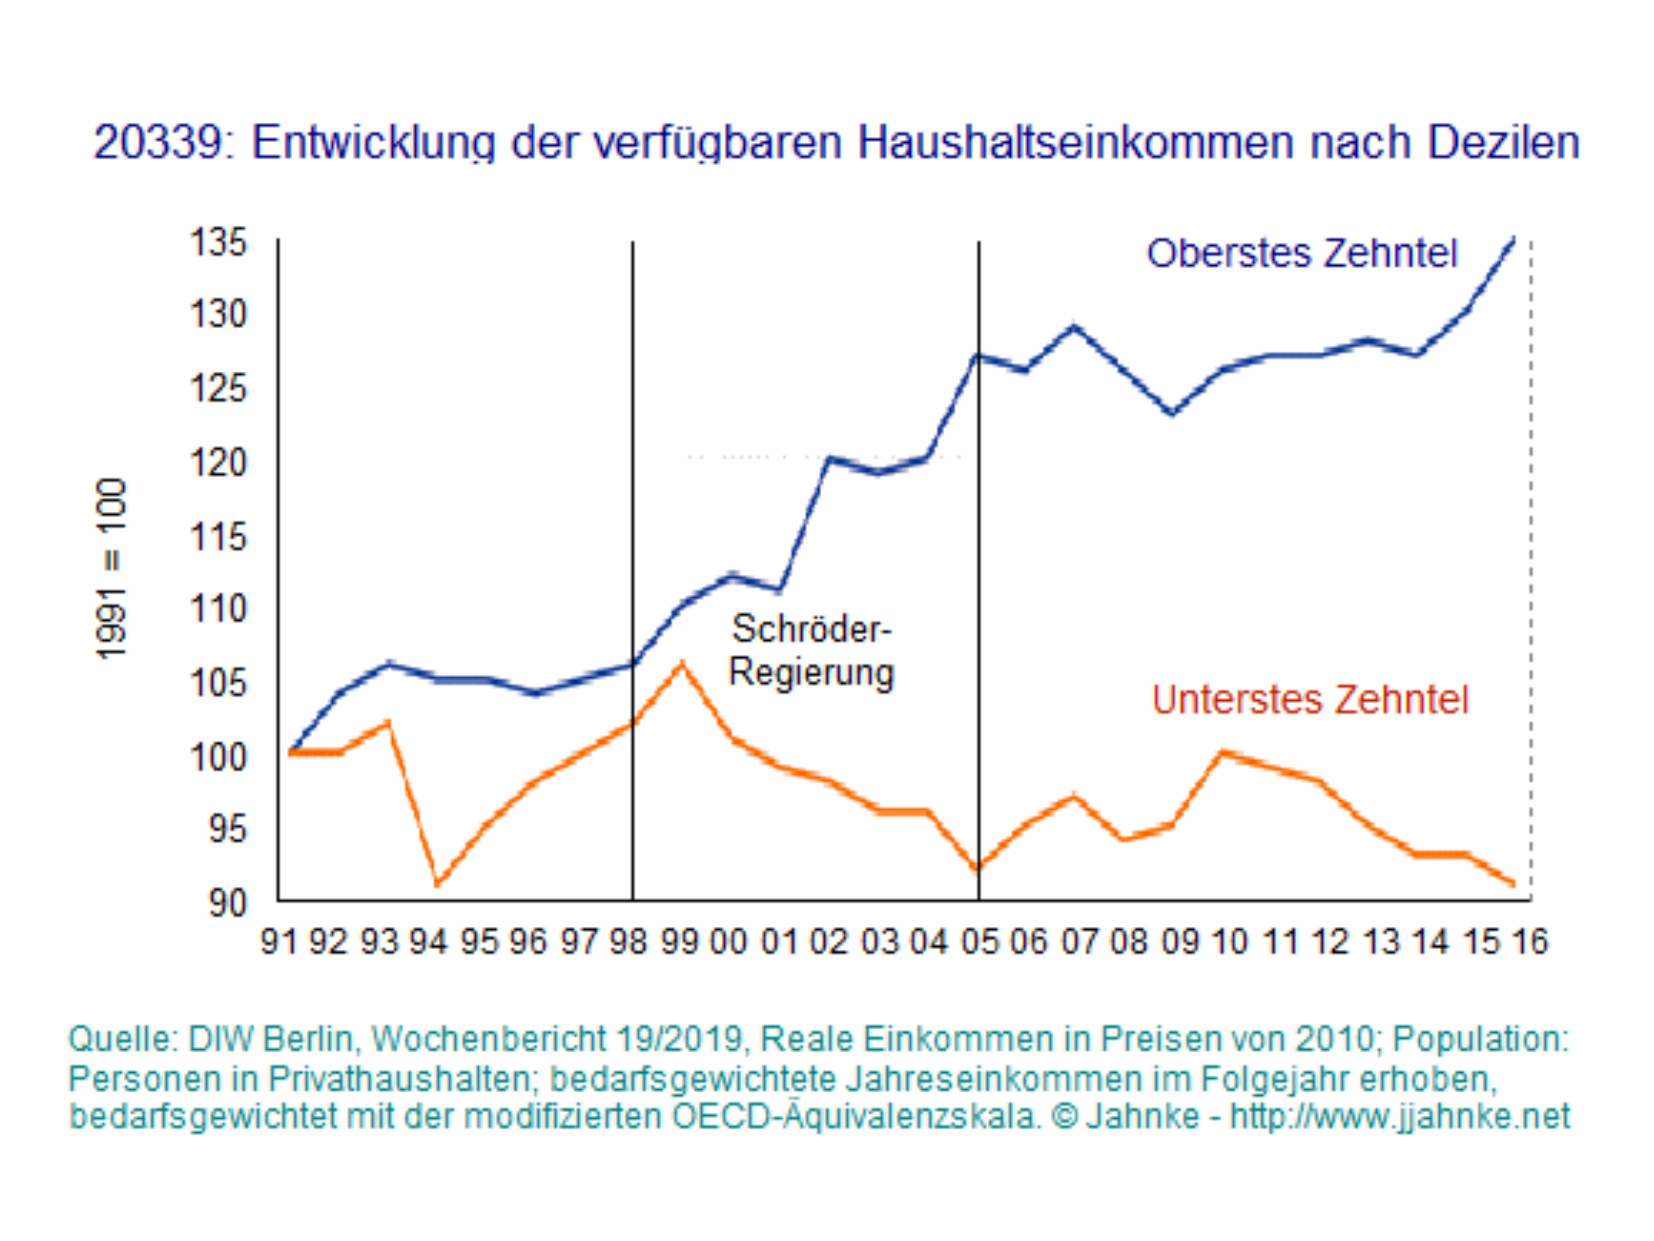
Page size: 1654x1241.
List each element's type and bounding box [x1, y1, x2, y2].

picture [43, 79, 1625, 1155]
